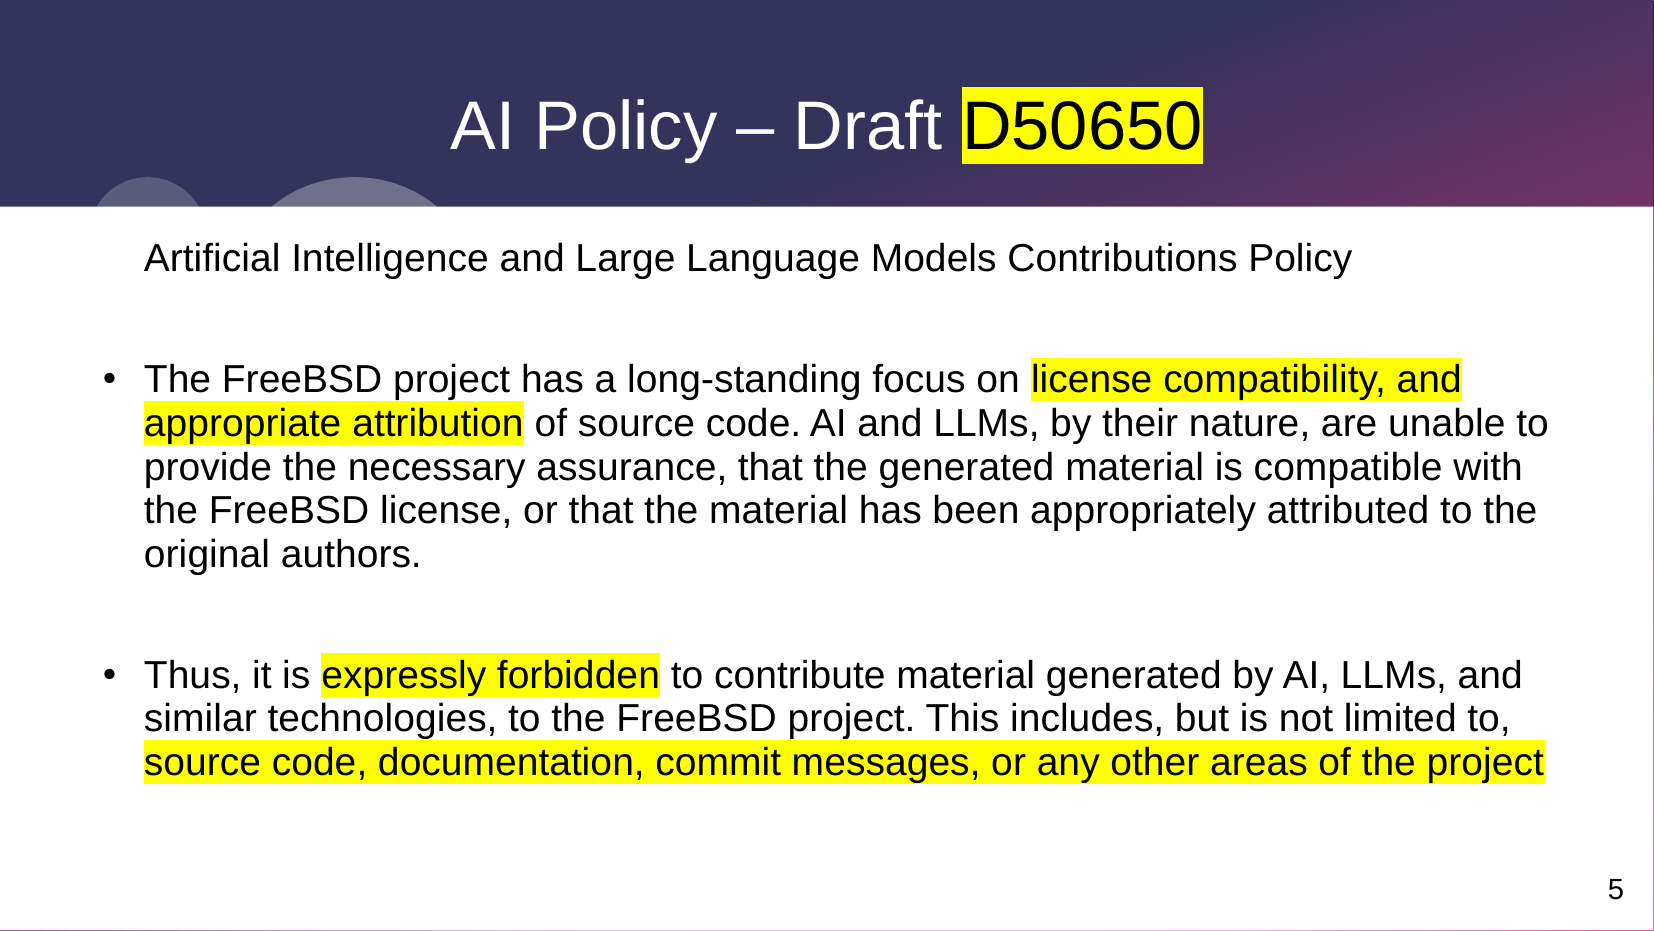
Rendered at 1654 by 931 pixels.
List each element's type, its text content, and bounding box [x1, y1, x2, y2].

list Artificial Intelligence and Large Language Models Contributions Policy The FreeBSD project has a long-standing focus on license compatibility, and appropriate attribution of source code. AI and LLMs, by their nature, are unable to provide the necessary assurance, that the generated material is compatible with the FreeBSD license, or that the material has been appropriately attributed to the original authors. Thus, it is expressly forbidden to contribute material generated by AI, LLMs, and similar technologies, to the FreeBSD project. This includes, but is not limited to, source code, documentation, commit messages, or any other areas of the project [88, 236, 1565, 827]
title AI Policy – Draft D50650 [88, 44, 1565, 207]
